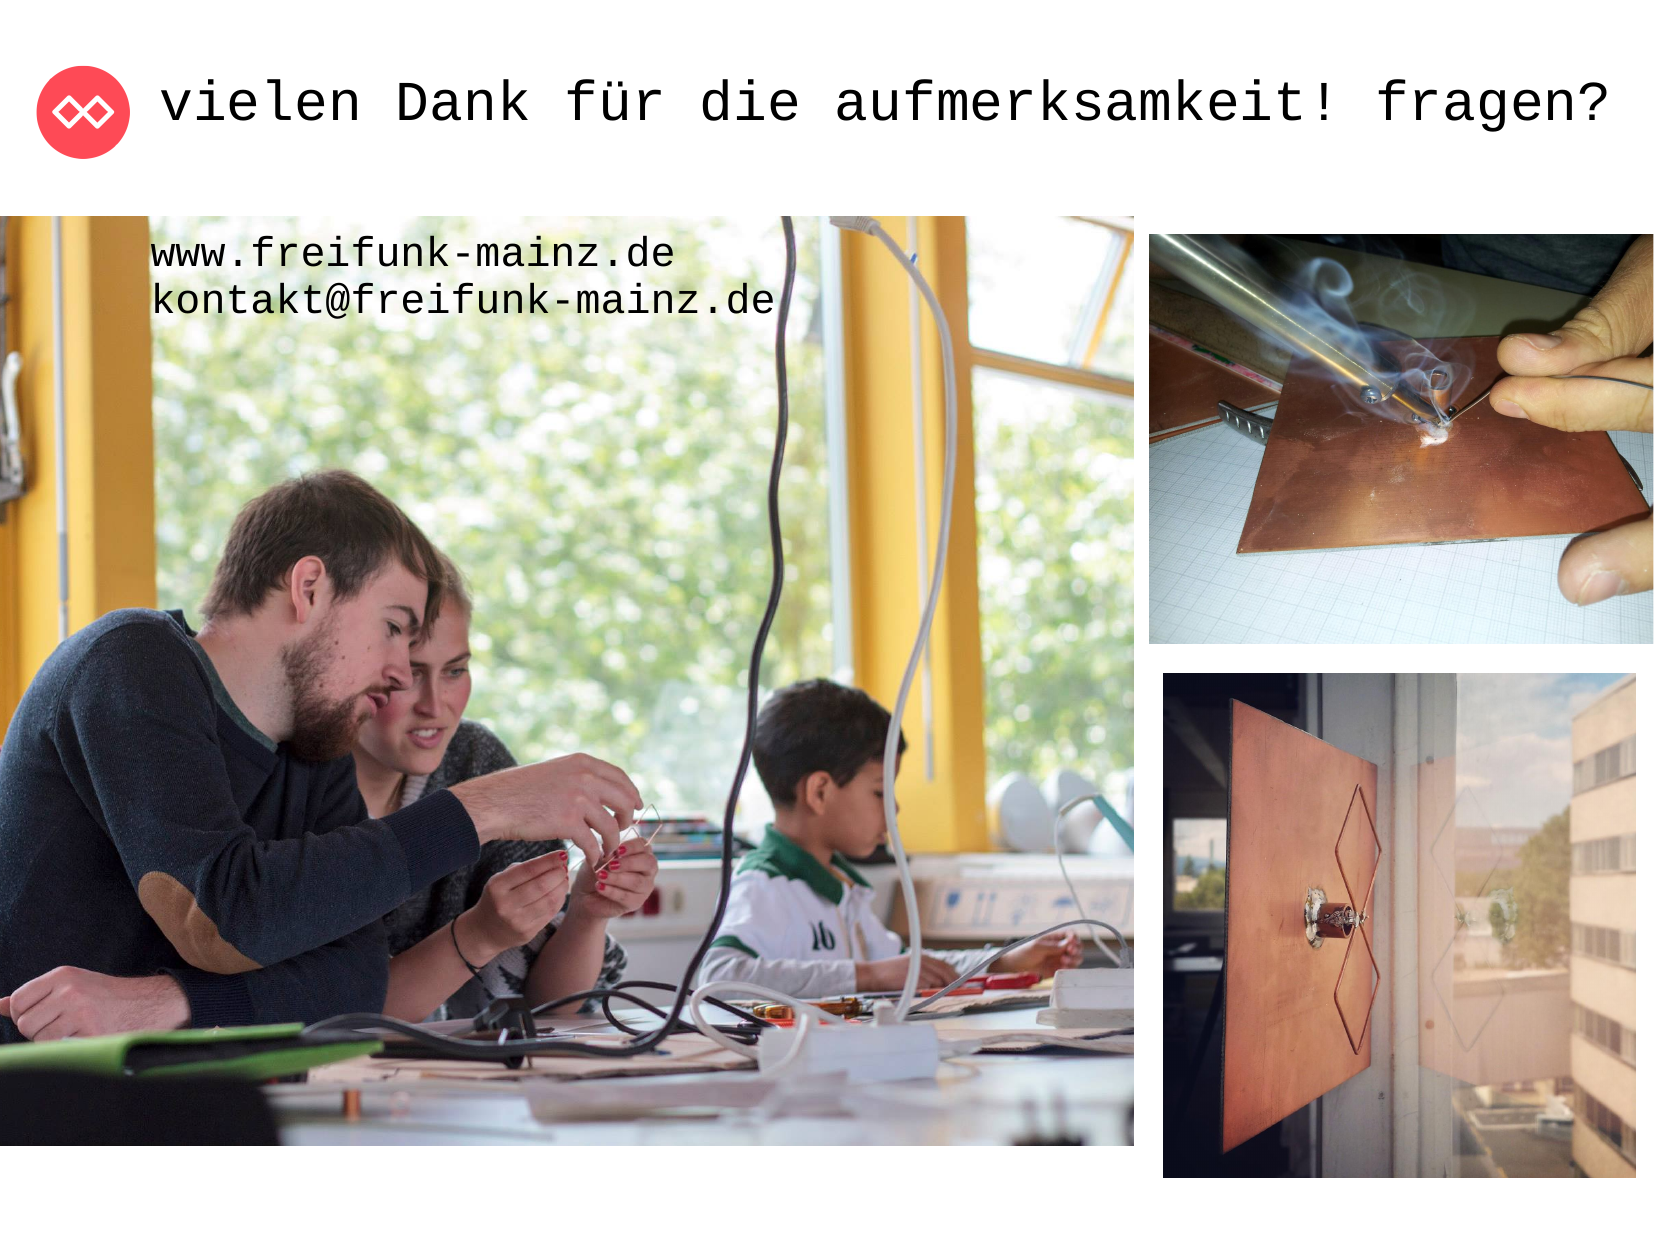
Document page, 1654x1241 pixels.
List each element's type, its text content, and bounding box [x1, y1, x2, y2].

picture [1163, 673, 1636, 1178]
picture [0, 216, 1134, 1146]
text_box www.freifunk-mainz.de kontakt@freifunk-mainz.de [135, 224, 898, 526]
picture [17, 46, 149, 178]
title vielen Dank für die aufmerksamkeit! fragen? [159, 2, 1648, 210]
picture [1149, 234, 1654, 644]
